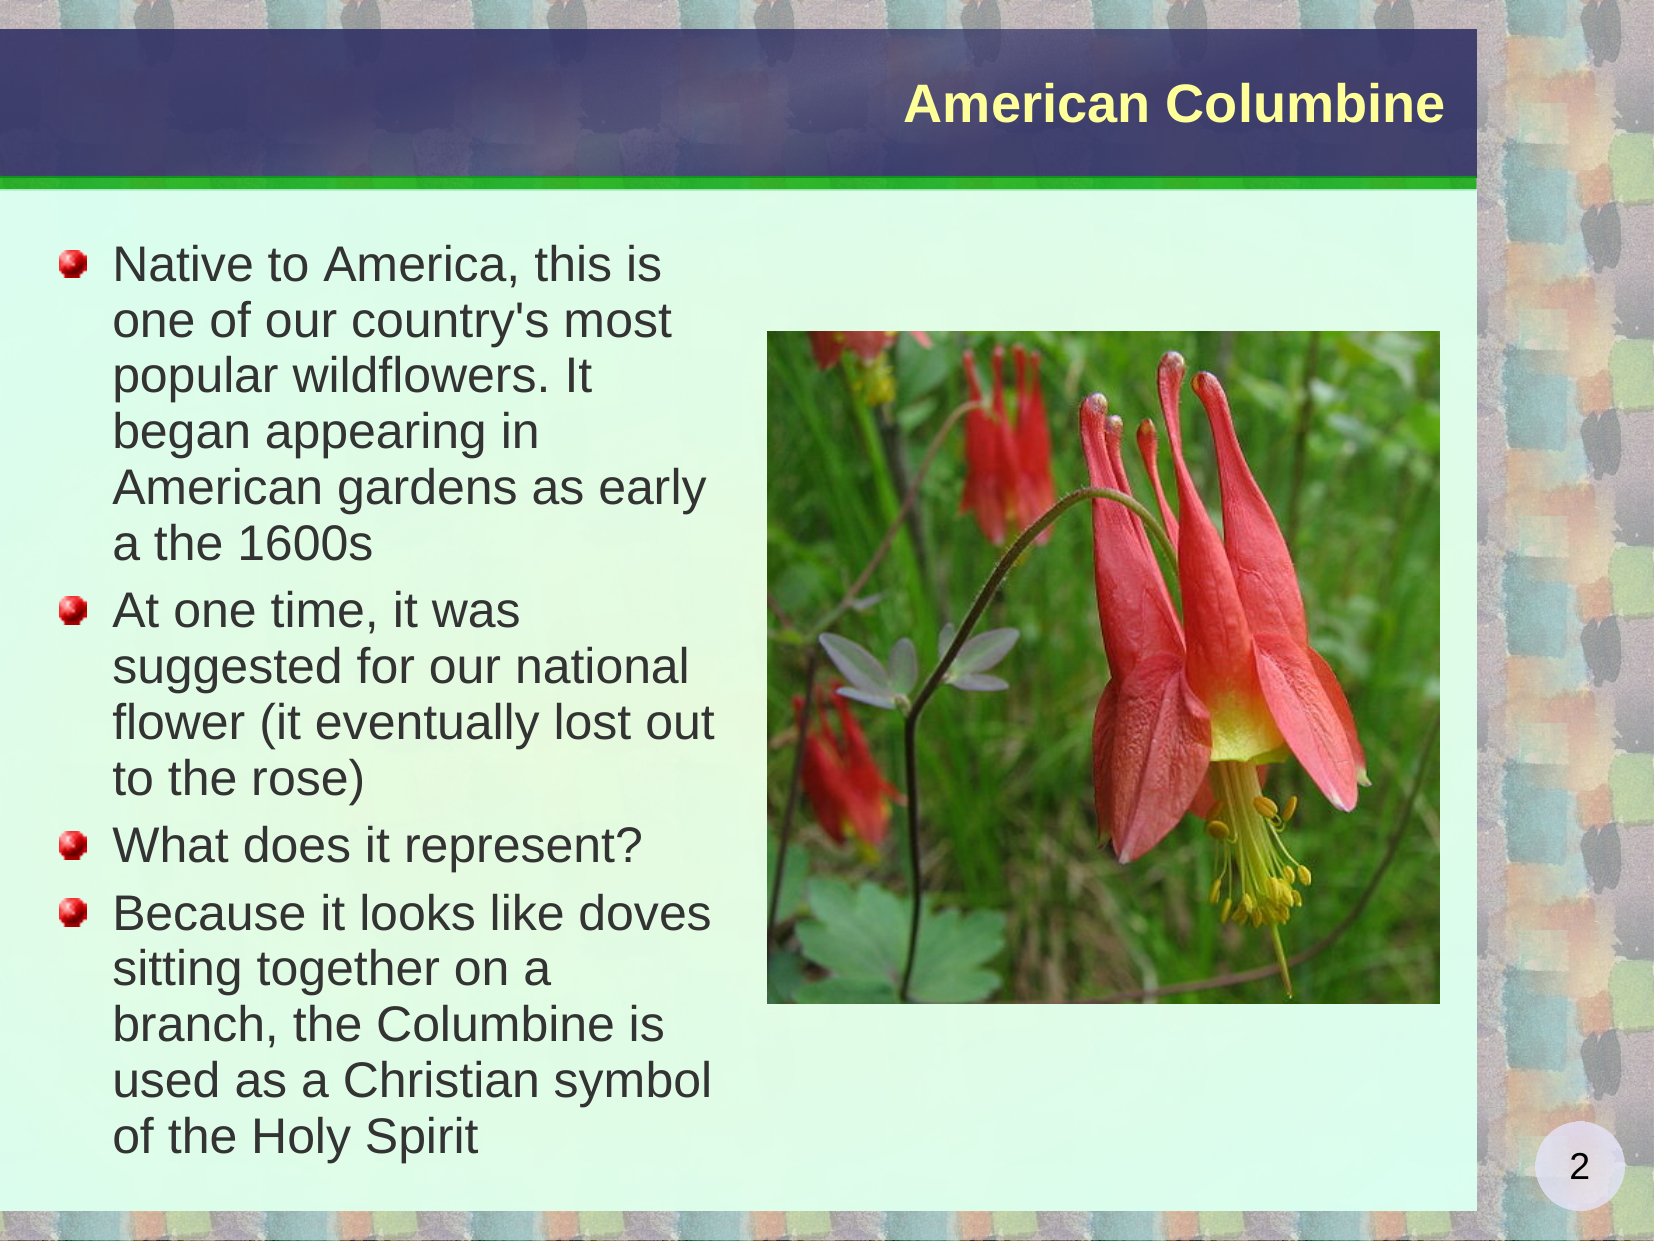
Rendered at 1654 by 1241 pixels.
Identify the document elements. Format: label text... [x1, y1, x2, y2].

picture [767, 331, 1440, 1004]
title American Columbine [29, 59, 1447, 148]
text_box [0, 189, 1477, 1211]
list Native to America, this is one of our country's most popular wildflowers. It began appearing in American gardens as early a the 1600s At one time, it was suggested for our national flower (it eventually lost out to the rose) What does it represent? Because it looks like doves sitting together on a branch, the Columbine is used as a Christian symbol of the Holy Spirit [59, 236, 722, 1182]
